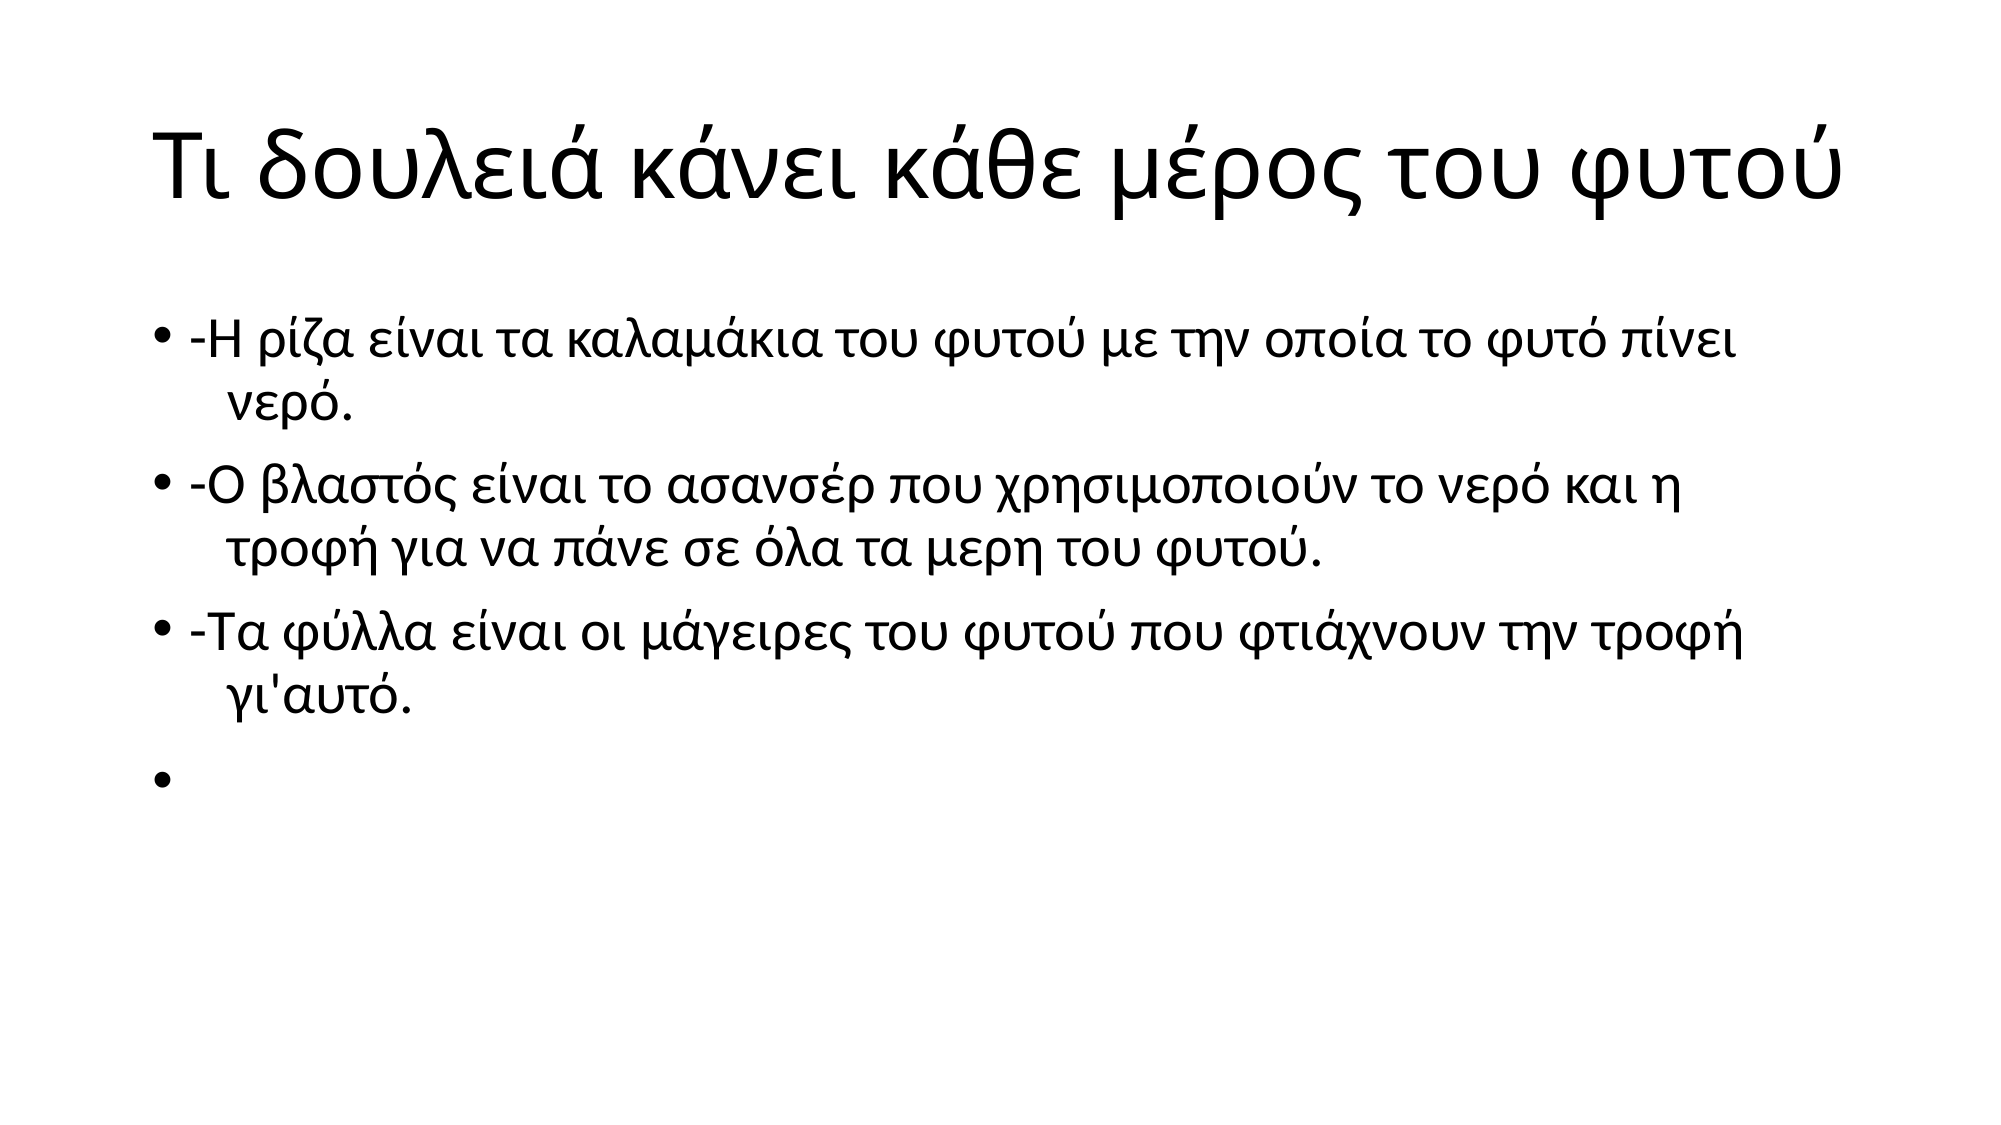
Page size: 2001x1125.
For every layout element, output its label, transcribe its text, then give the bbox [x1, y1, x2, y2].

list -Η ρίζα είναι τα καλαμάκια του φυτού με την οποία το φυτό πίνει νερό. -Ο βλαστός είναι το ασανσέρ που χρησιμοποιούν το νερό και η τροφή για να πάνε σε όλα τα μερη του φυτού. -Τα φύλλα είναι οι μάγειρες του φυτού που φτιάχνουν την τροφή γι'αυτό. [137, 299, 1863, 1014]
title Τι δουλειά κάνει κάθε μέρος του φυτού [137, 59, 1863, 278]
